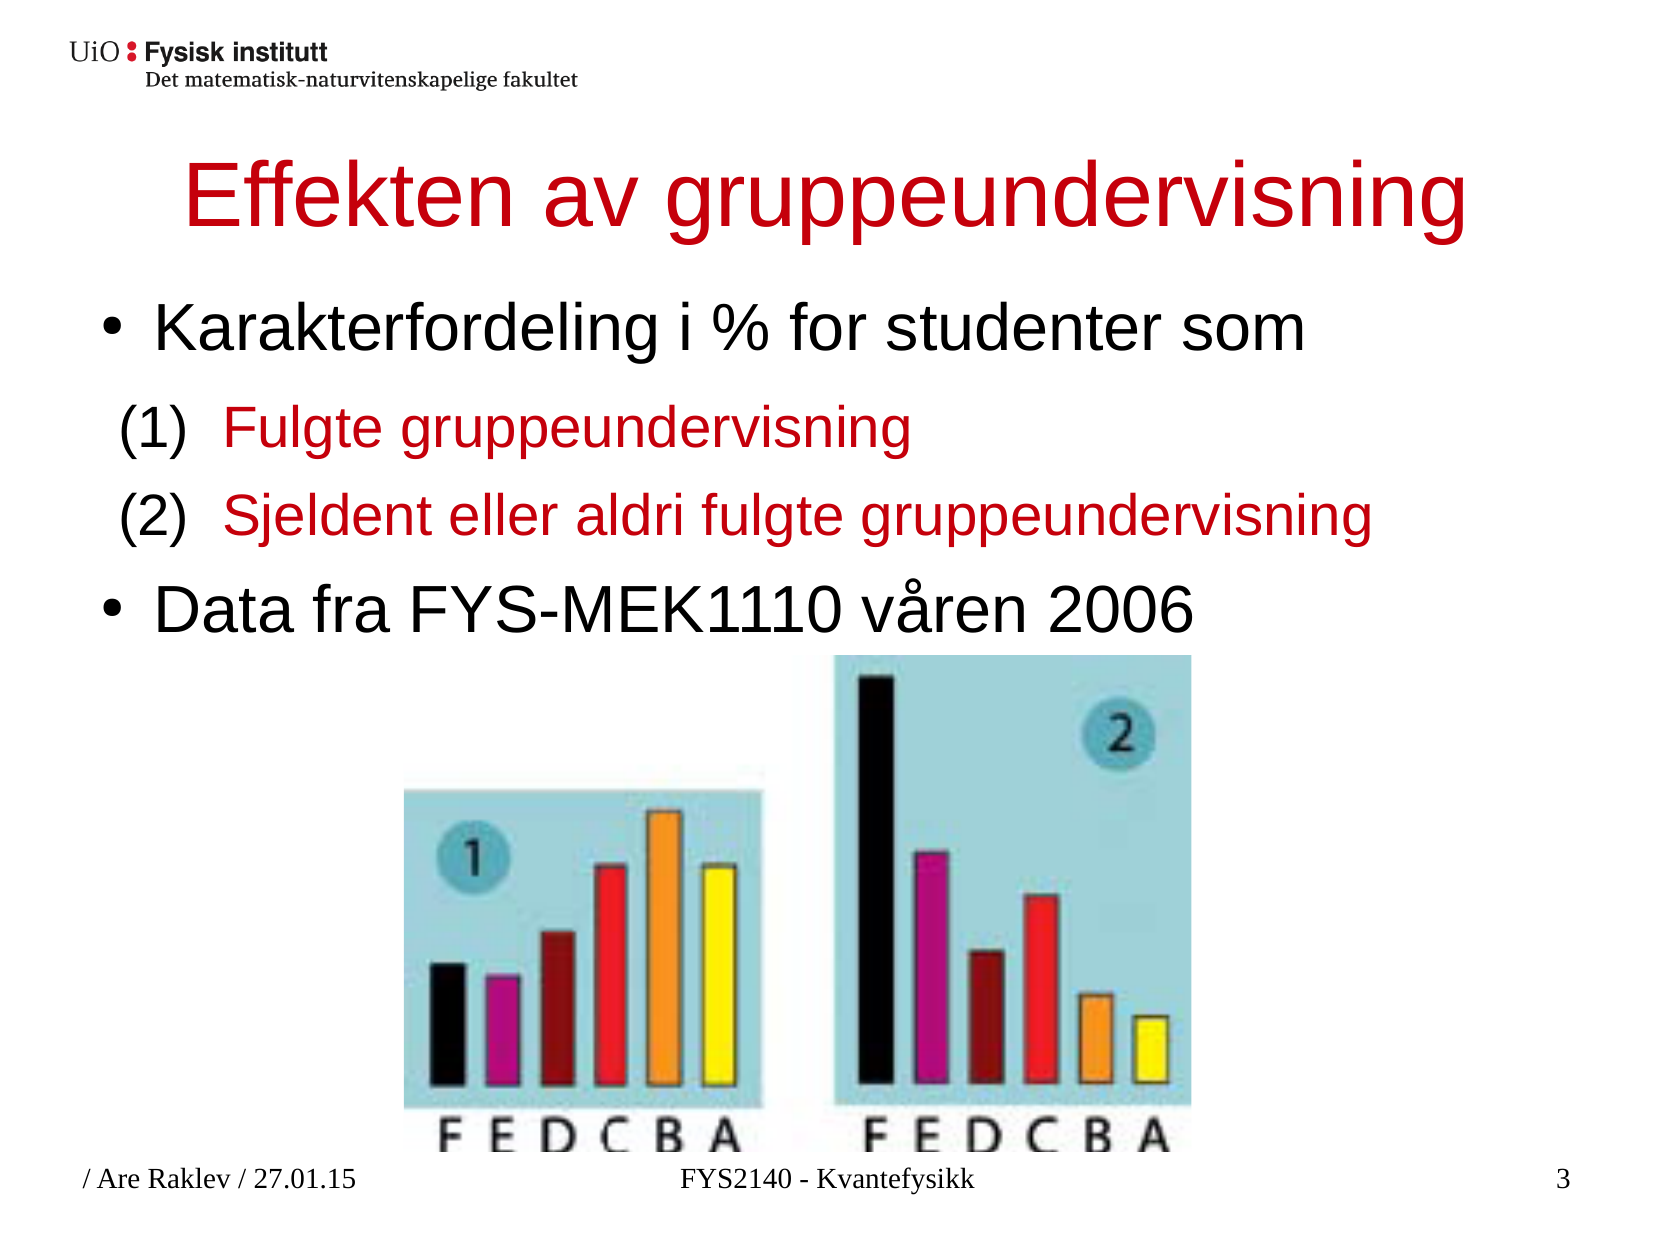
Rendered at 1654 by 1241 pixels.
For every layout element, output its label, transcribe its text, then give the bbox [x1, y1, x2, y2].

title Effekten av gruppeundervisning [82, 90, 1571, 298]
list Karakterfordeling i % for studenter som Fulgte gruppeundervisning Sjeldent eller aldri fulgte gruppeundervisning Data fra FYS-MEK1110 våren 2006 [82, 290, 1501, 1201]
picture [68, 37, 581, 93]
